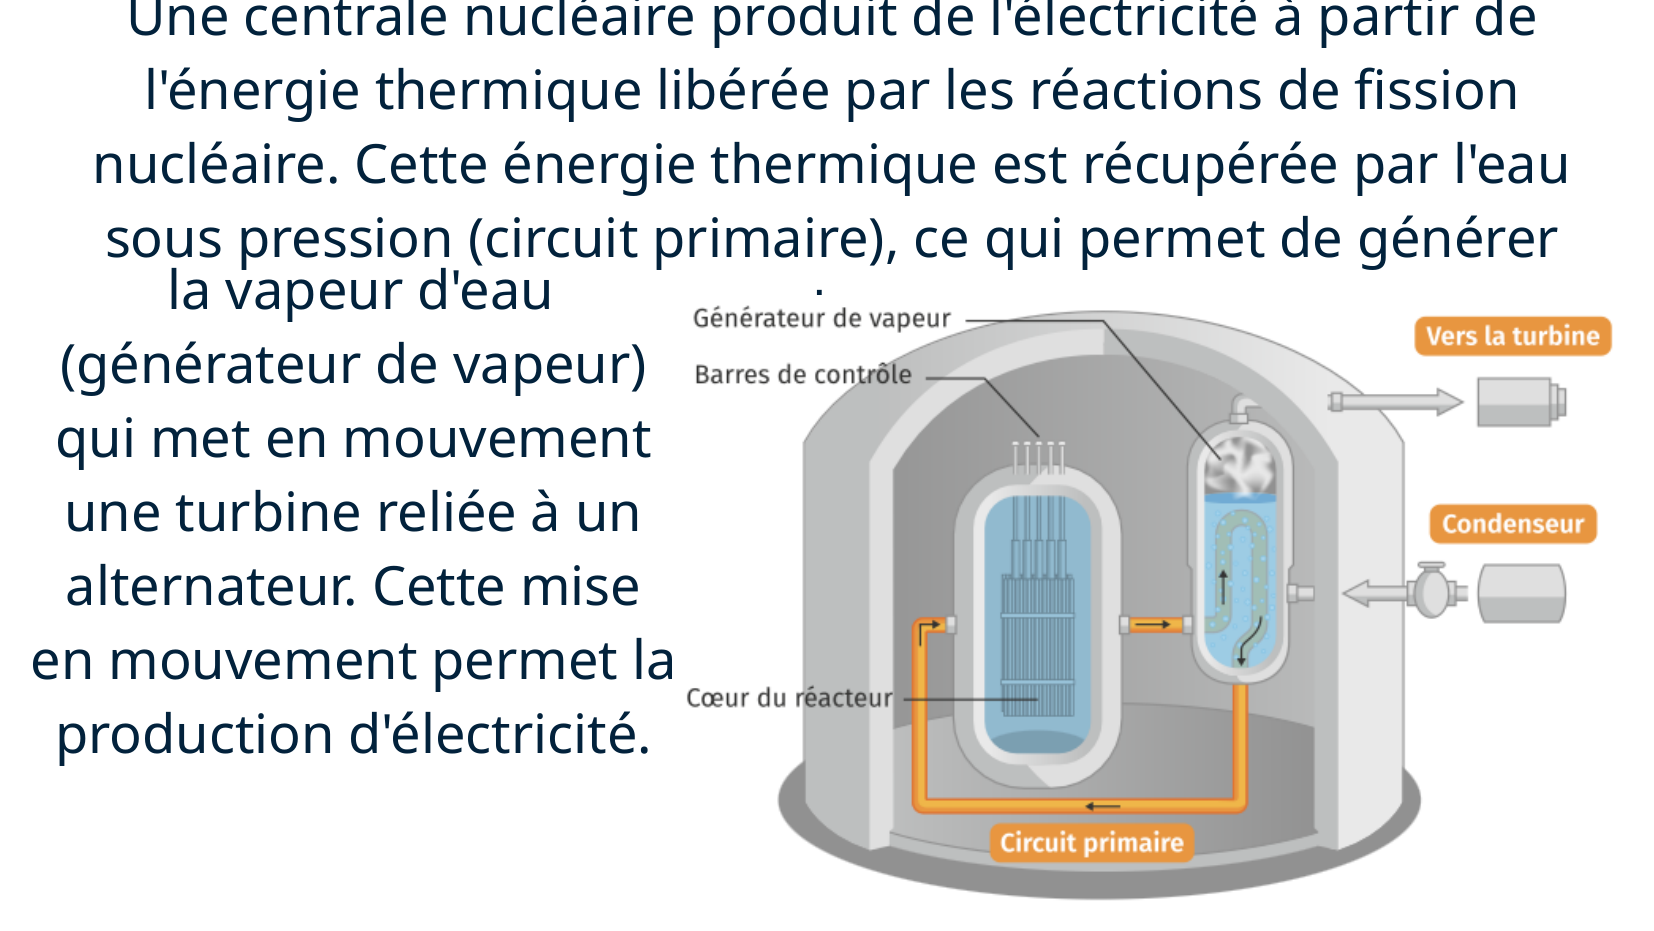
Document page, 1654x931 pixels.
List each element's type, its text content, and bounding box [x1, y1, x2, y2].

title la vapeur d'eau (générateur de vapeur) qui met en mouvement une turbine reliée à un alternateur. Cette mise en mouvement permet la production d'électricité. [29, 282, 679, 739]
picture [678, 295, 1625, 913]
title Une centrale nucléaire produit de l'électricité à partir de l'énergie thermique libérée par les réactions de fission nucléaire. Cette énergie thermique est récupérée par l'eau sous pression (circuit primaire), ce qui permet de générer de [88, 29, 1577, 295]
